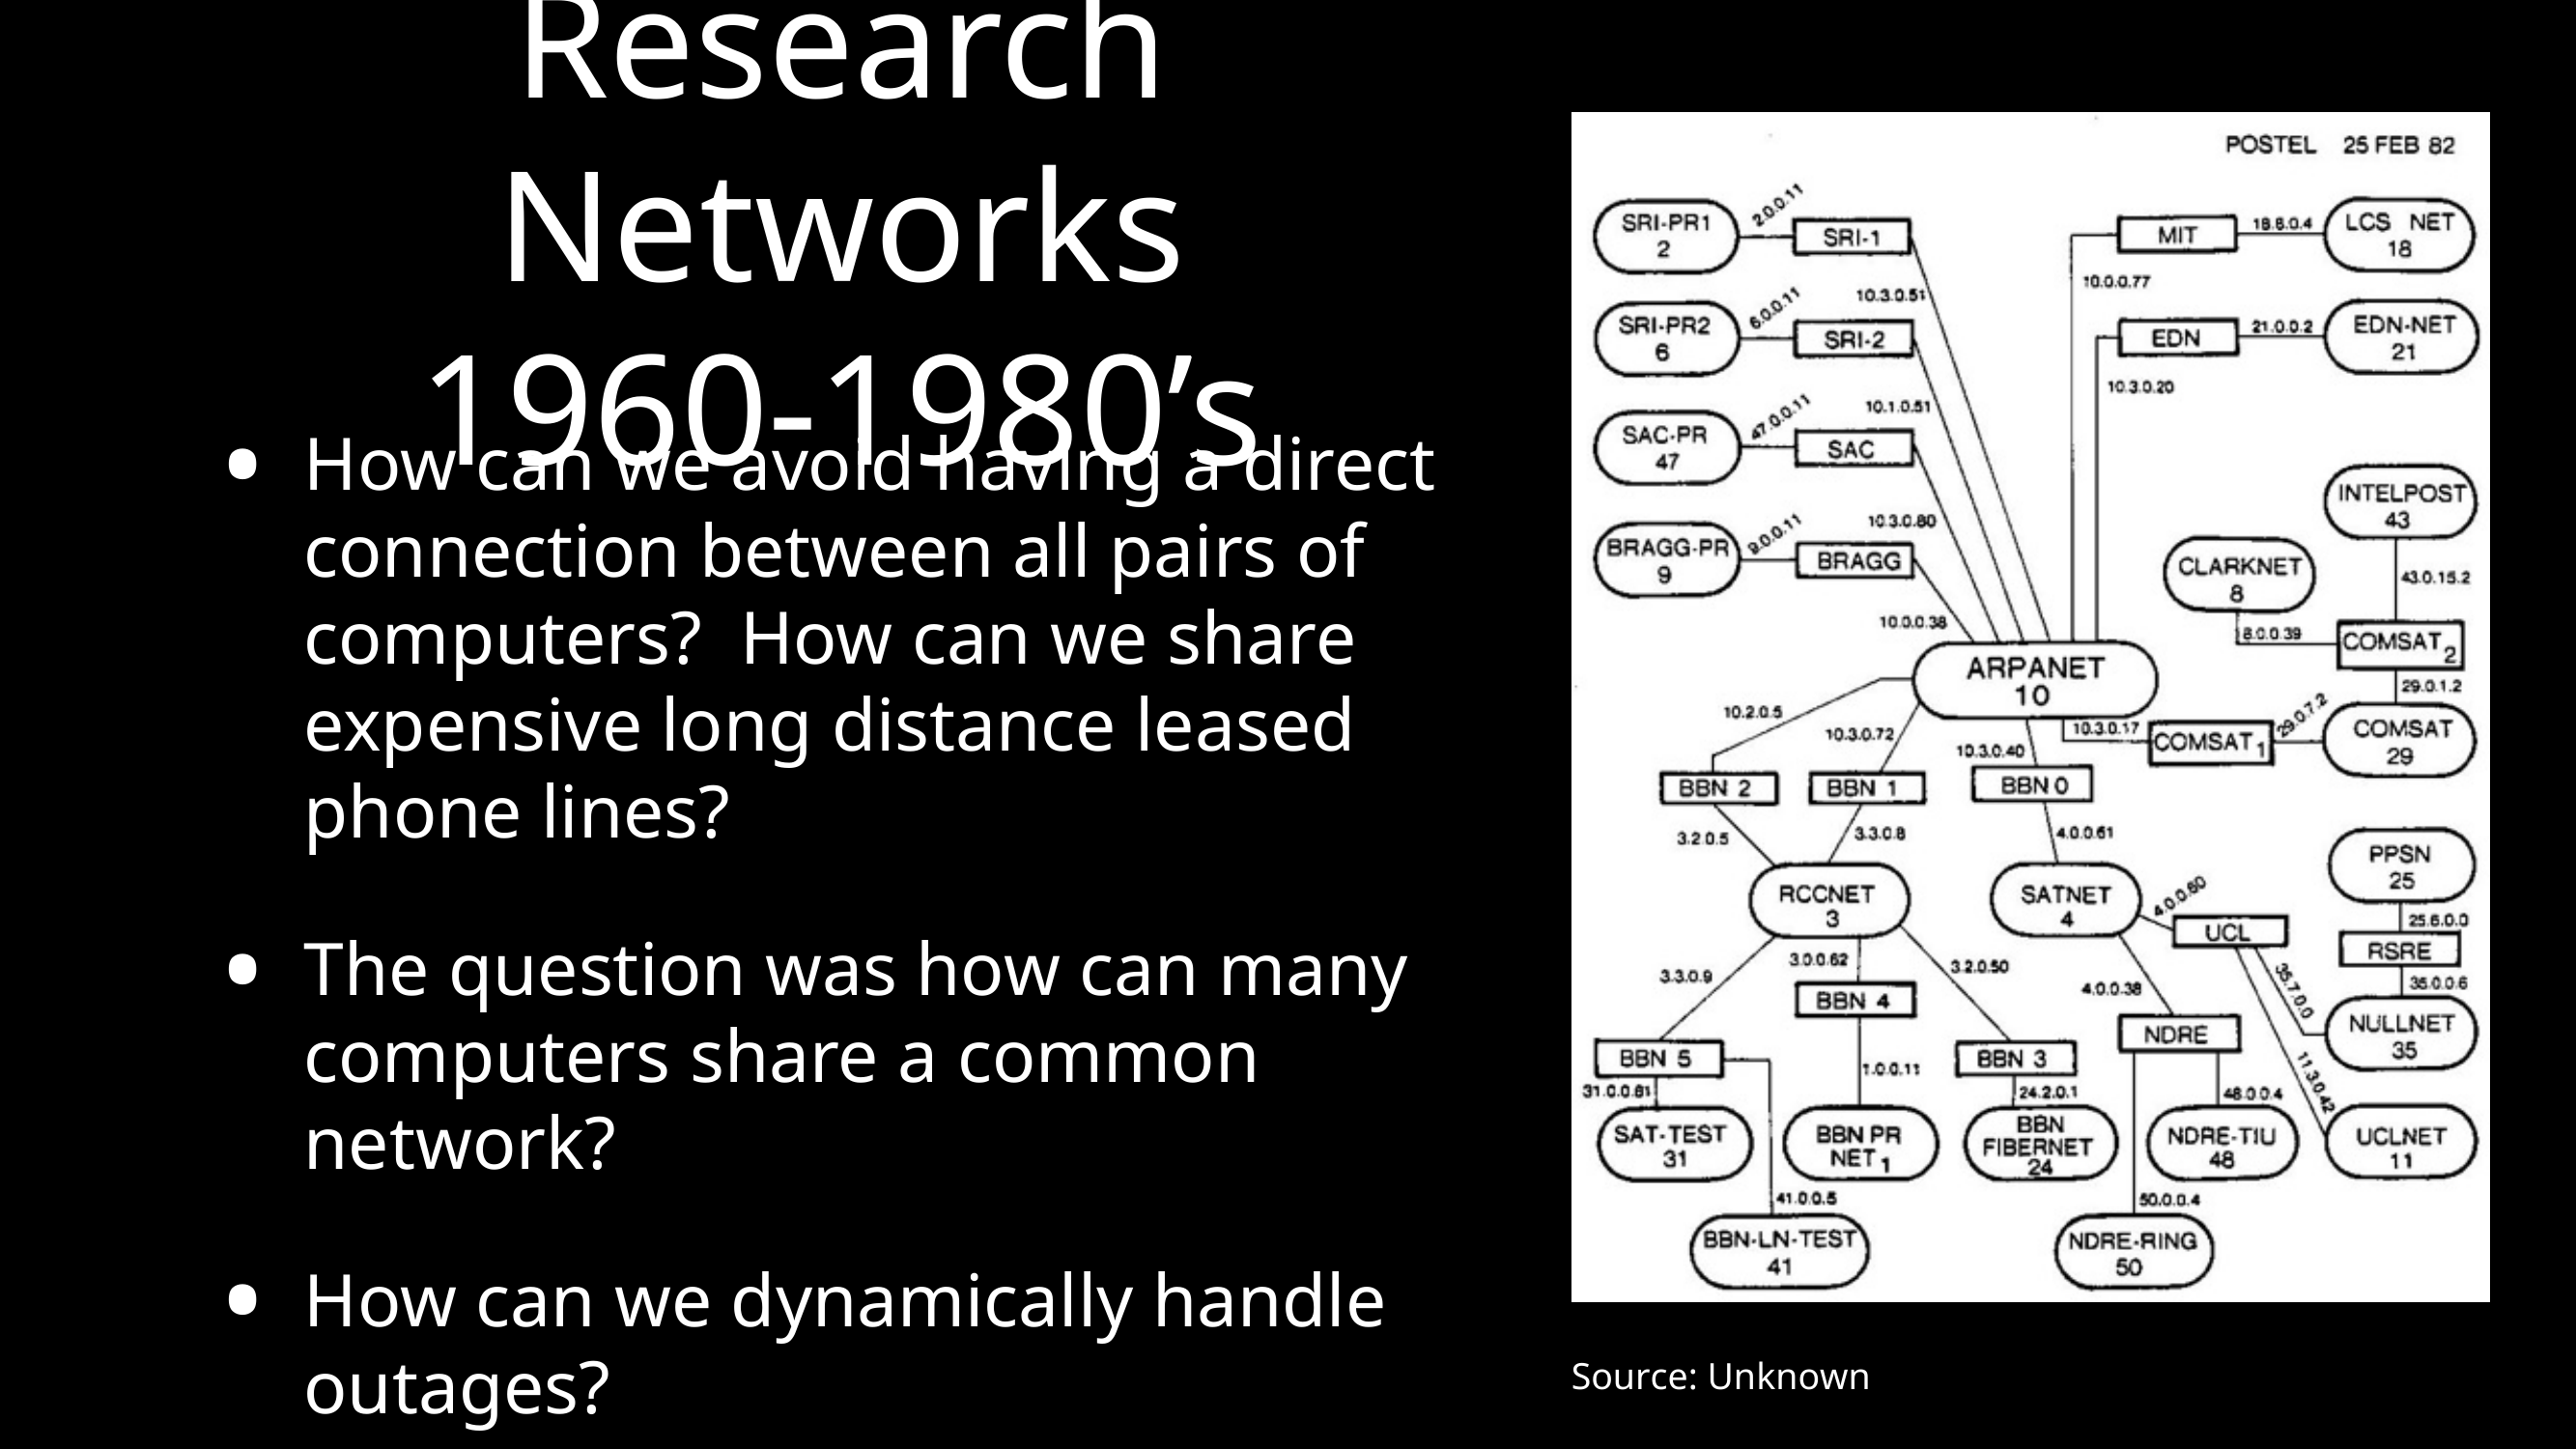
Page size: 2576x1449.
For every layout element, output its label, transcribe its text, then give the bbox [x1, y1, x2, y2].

text_box Source: Unknown [1571, 1337, 2530, 1414]
title Research Networks 1960-1980’s [183, 30, 1500, 411]
list How can we avoid having a direct connection between all pairs of computers? How can we share expensive long distance leased phone lines? The question was how can many computers share a common network? How can we dynamically handle outages? [179, 455, 1504, 1391]
picture [1571, 112, 2490, 1302]
